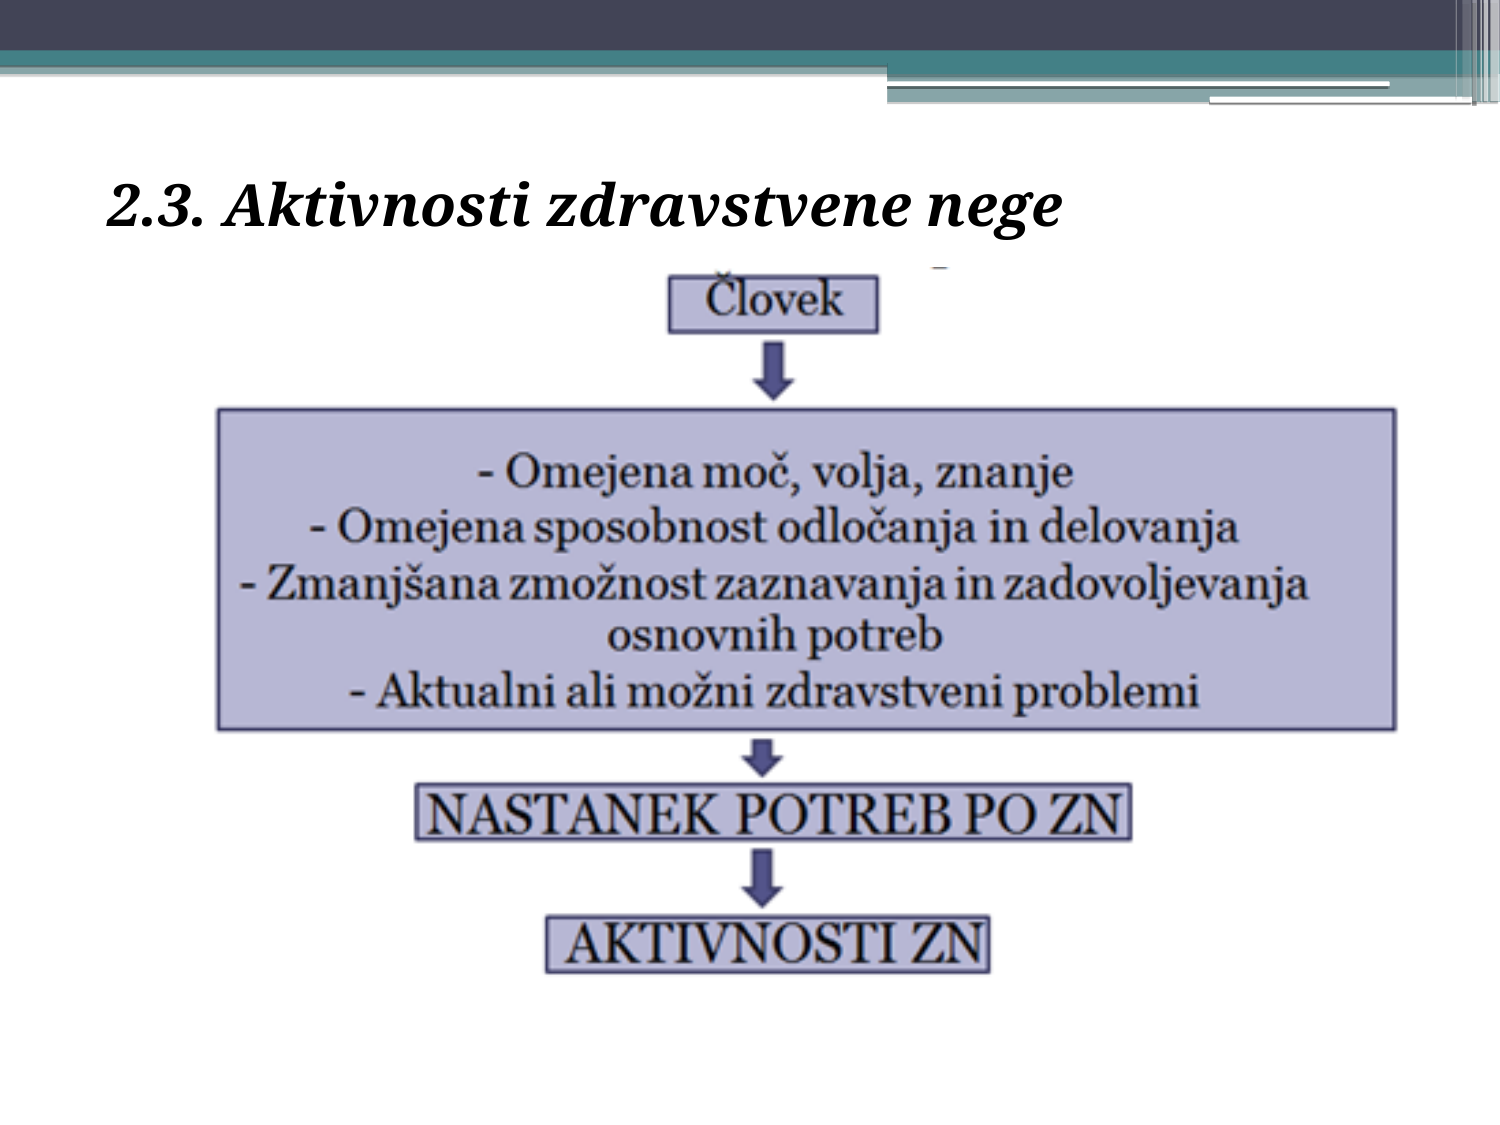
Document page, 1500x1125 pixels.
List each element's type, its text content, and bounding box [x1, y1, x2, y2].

picture [120, 267, 1442, 1024]
list 2.3. Aktivnosti zdravstvene nege [75, 160, 1425, 1079]
